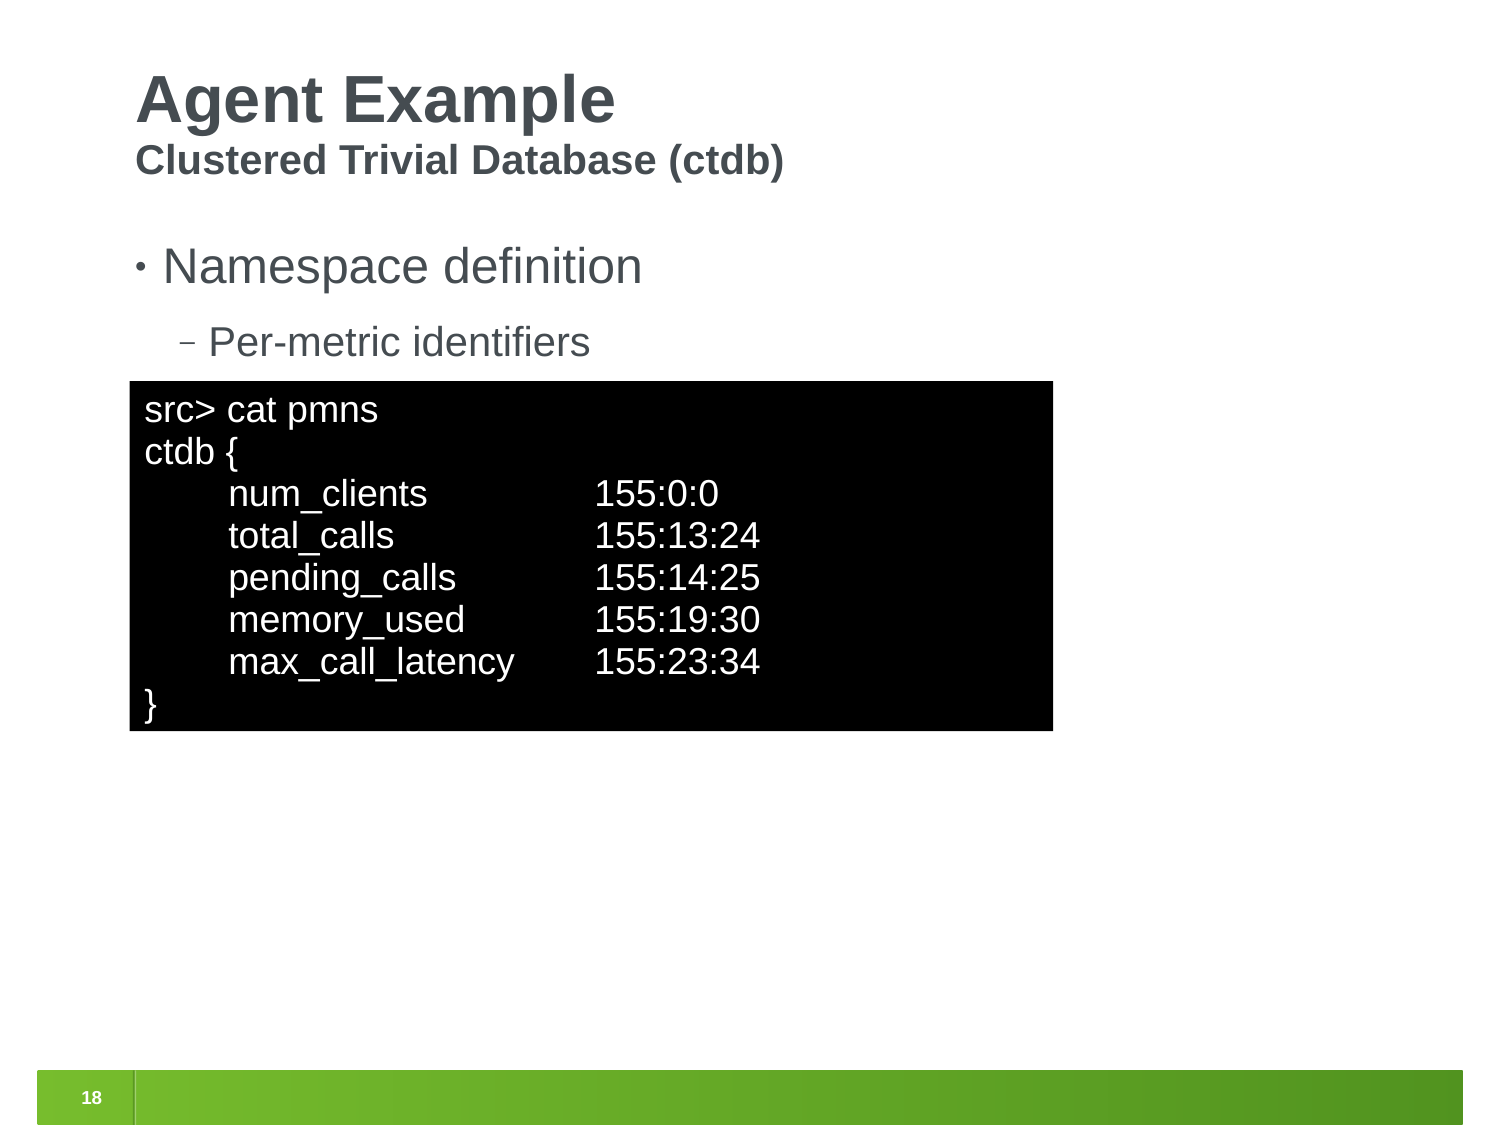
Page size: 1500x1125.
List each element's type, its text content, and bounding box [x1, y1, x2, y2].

title Agent Example Clustered Trivial Database (ctdb) [135, 49, 1372, 197]
text_box src> cat pmns ctdb { num_clients 155:0:0 total_calls 155:13:24 pending_calls 155:14:25 memory_used 155:19:30 max_call_latency 155:23:34 } [129, 381, 1054, 732]
list Namespace definition Per-metric identifiers [135, 238, 1372, 982]
